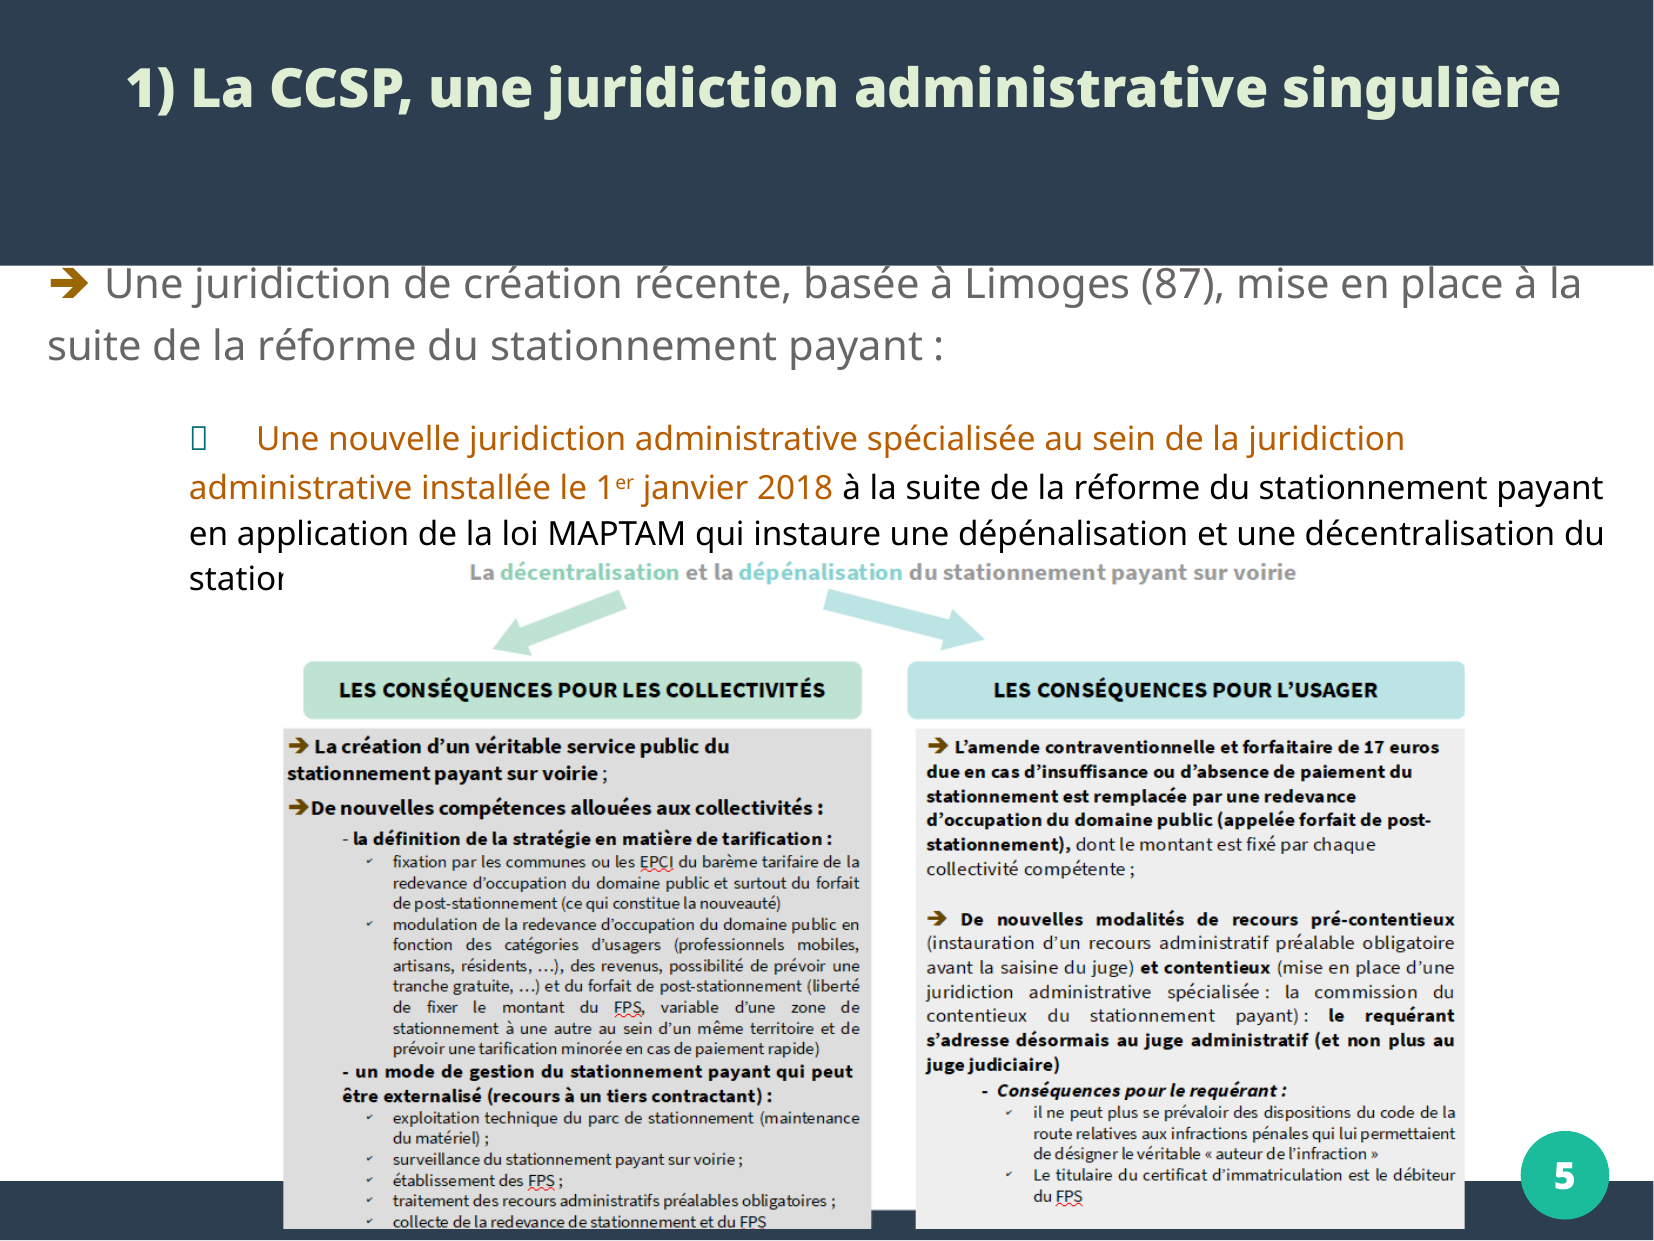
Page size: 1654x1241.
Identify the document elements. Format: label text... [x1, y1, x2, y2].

picture [283, 557, 1465, 1229]
list  Une juridiction de création récente, basée à Limoges (87), mise en place à la suite de la réforme du stationnement payant :  Une nouvelle juridiction administrative spécialisée au sein de la juridiction administrative installée le 1er janvier 2018 à la suite de la réforme du stationnement payant en application de la loi MAPTAM qui instaure une dépénalisation et une décentralisation du stationnement payant [0, 153, 1619, 1052]
title 1) La CCSP, une juridiction administrative singulière [59, 49, 1630, 187]
